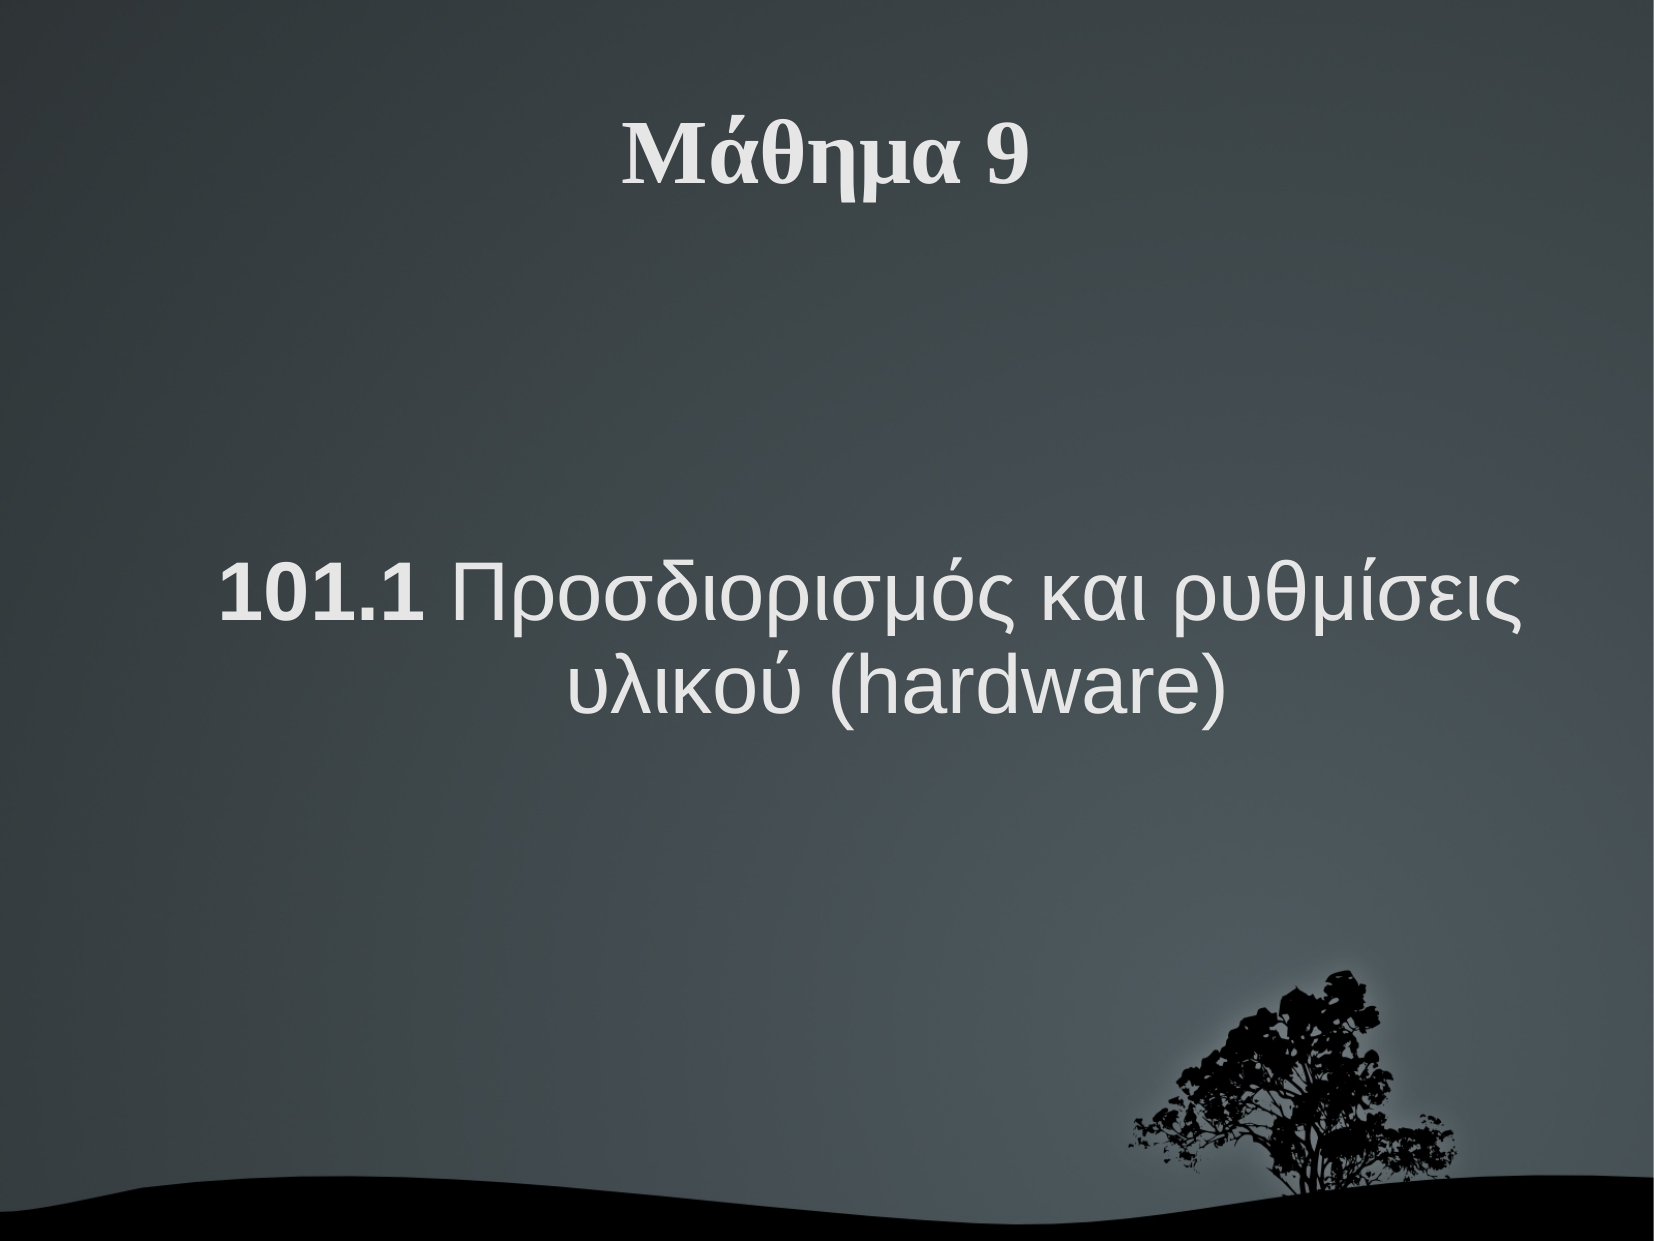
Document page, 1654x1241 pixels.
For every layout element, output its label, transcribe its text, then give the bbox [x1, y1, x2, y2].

picture [0, 0, 1654, 1241]
title Μάθημα 9 [82, 49, 1571, 257]
list 101.1 Προσδιορισμός και ρυθμίσεις υλικού (hardware) [82, 290, 1571, 1109]
